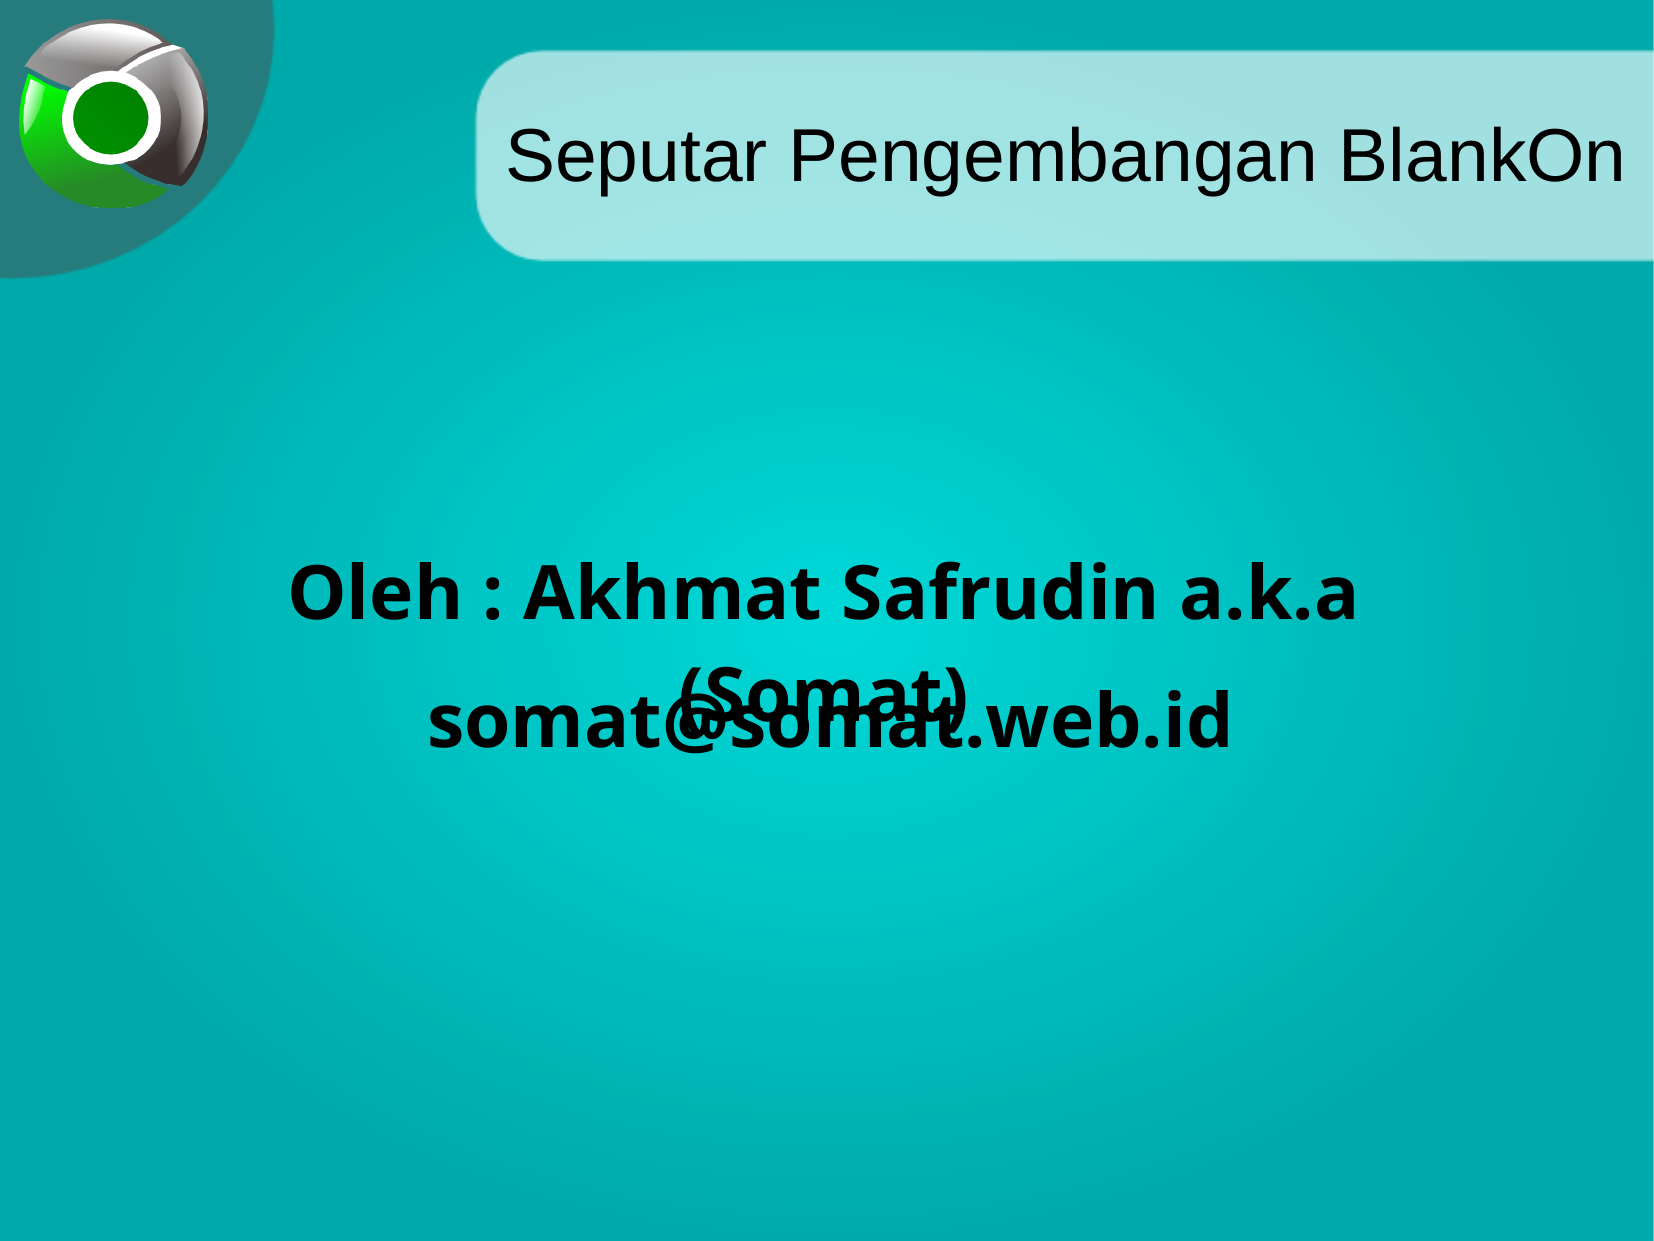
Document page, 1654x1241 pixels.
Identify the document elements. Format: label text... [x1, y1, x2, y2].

title Seputar Pengembangan BlankOn [505, 108, 1631, 203]
list Oleh : Akhmat Safrudin a.k.a (Somat) [205, 538, 1443, 636]
list somat@somat.web.id [424, 667, 1238, 764]
picture [0, 0, 1654, 1241]
